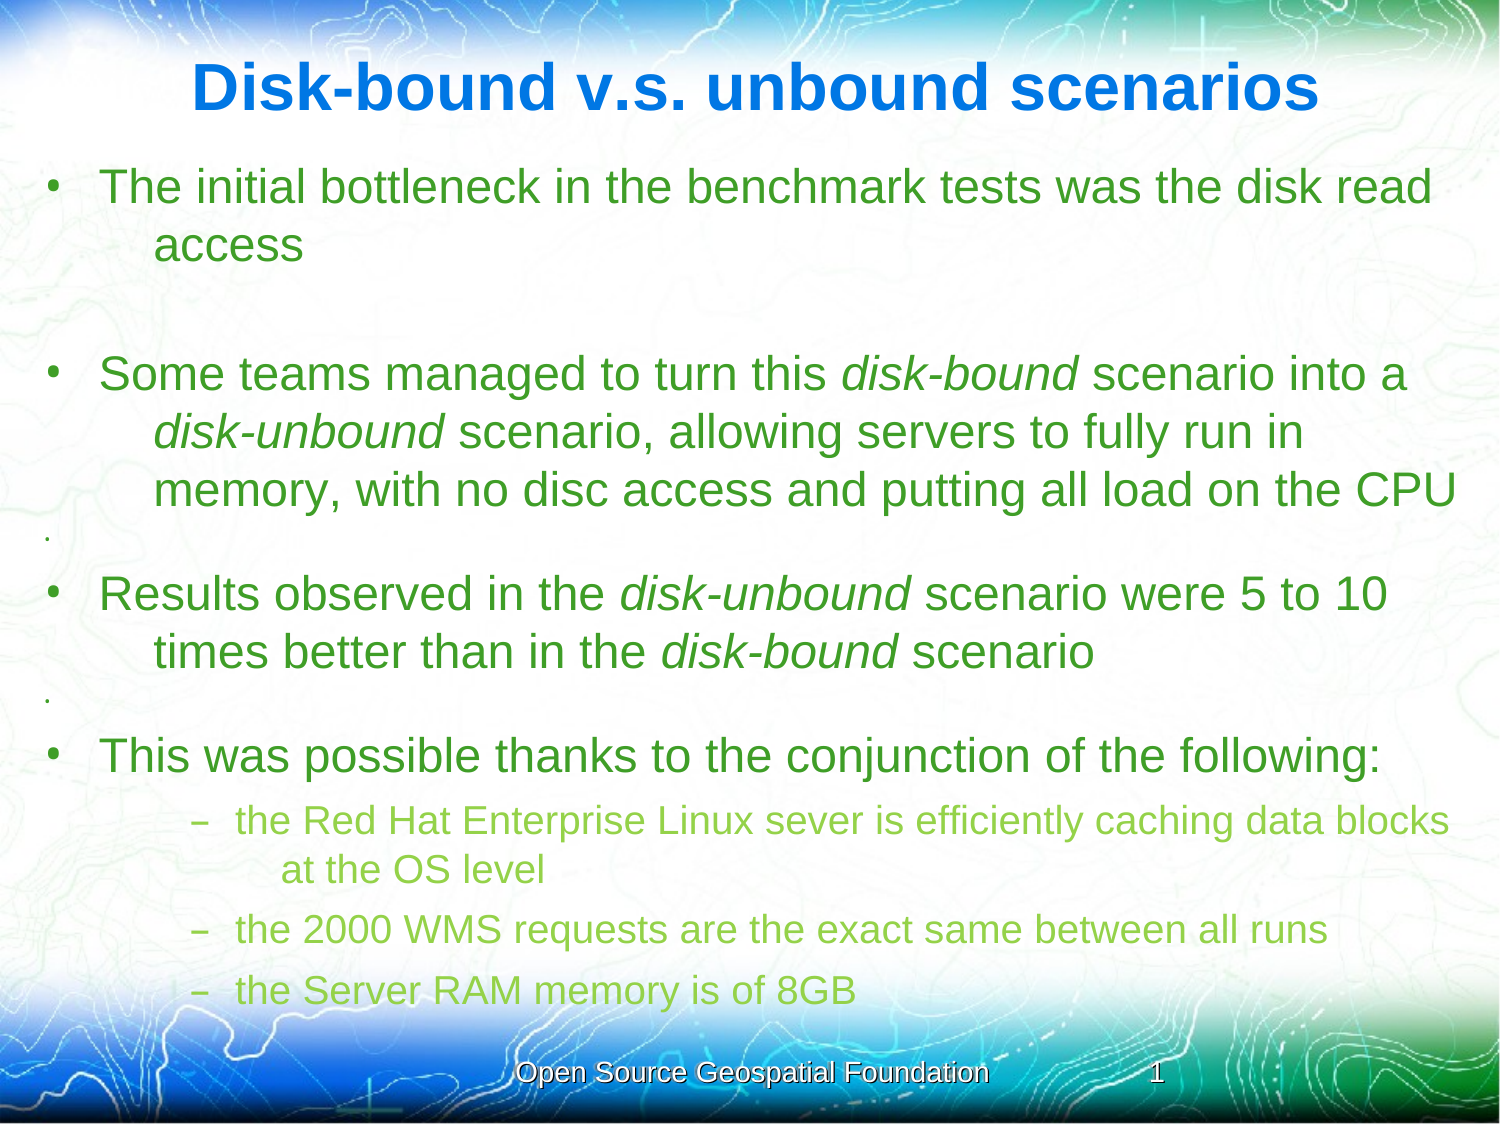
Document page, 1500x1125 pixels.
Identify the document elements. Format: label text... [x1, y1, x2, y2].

title Disk-bound v.s. unbound scenarios [177, 33, 1477, 135]
text_box [1258, 1101, 1263, 1112]
text_box [1189, 1107, 1200, 1112]
list The initial bottleneck in the benchmark tests was the disk read access Some teams managed to turn this disk-bound scenario into a disk-unbound scenario, allowing servers to fully run in memory, with no disc access and putting all load on the CPU Results observed in the disk-unbound scenario were 5 to 10 times better than in the disk-bound scenario This was possible thanks to the conjunction of the following: the Red Hat Enterprise Linux sever is efficiently caching data blocks at the OS level the 2000 WMS requests are the exact same between all runs the Server RAM memory is of 8GB [29, 147, 1477, 1034]
text_box [71, 1045, 355, 1112]
text_box [1270, 1104, 1275, 1112]
text_box Open Source Geospatial Foundation [383, 1045, 1123, 1112]
text_box [1134, 1045, 1447, 1112]
text_box [1196, 1090, 1201, 1101]
text_box [1265, 1087, 1272, 1103]
